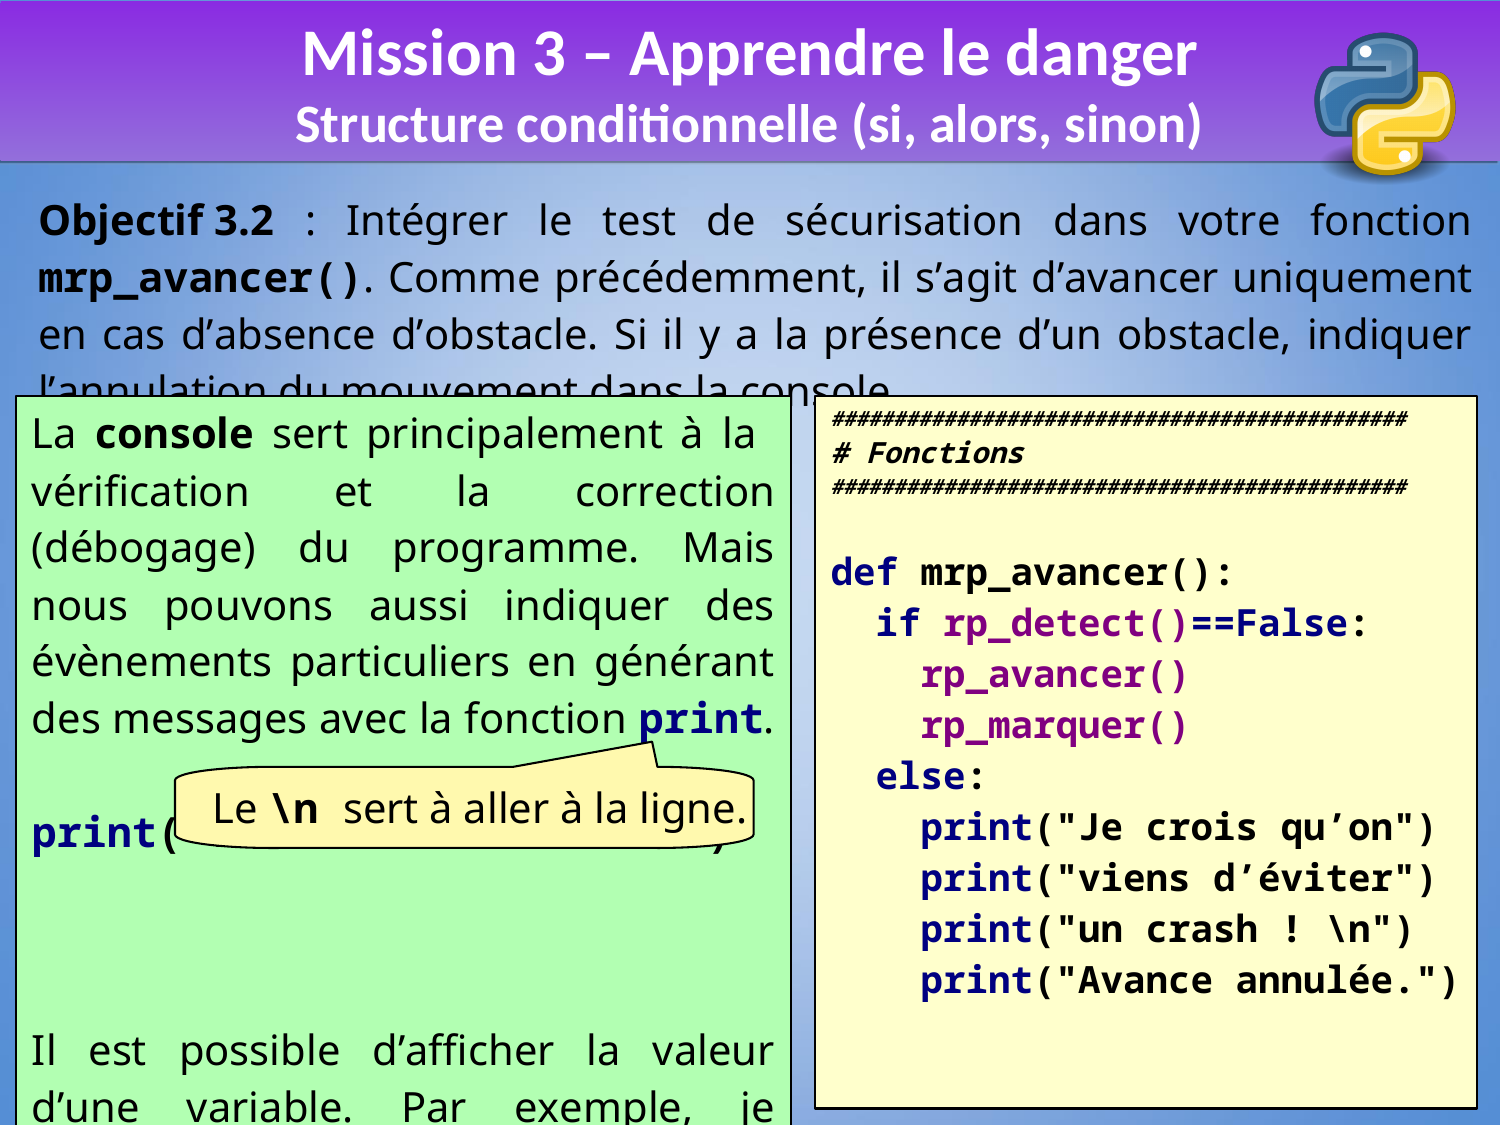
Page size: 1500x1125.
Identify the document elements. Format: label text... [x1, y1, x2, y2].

text_box La console sert principalement à la vérification et la correction (débogage) du programme. Mais nous pouvons aussi indiquer des évènements particuliers en générant des messages avec la fonction print. print("Texte à afficher \n") Il est possible d’afficher la valeur d’une variable. Par exemple, je souhaite afficher la valeur de la variable nb_pas . print("Nombre de pas:",nb_pas) [16, 395, 791, 1109]
picture [496, 386, 507, 395]
picture [766, 386, 779, 395]
picture [361, 386, 372, 395]
picture [284, 386, 296, 395]
picture [595, 386, 607, 395]
text_box Le \n sert à aller à la ligne. [174, 741, 754, 848]
picture [0, 29, 1500, 1125]
text_box ############################################## # Fonctions ############################################## def mrp_avancer(): if rp_detect()==False: rp_avancer() rp_marquer() else: print("Je crois qu’on") print("viens d’éviter") print("un crash ! \n") print("Avance annulée.") [814, 395, 1477, 1109]
picture [545, 386, 557, 395]
picture [112, 386, 124, 395]
picture [222, 386, 235, 395]
picture [482, 386, 493, 395]
picture [347, 386, 358, 395]
picture [385, 386, 398, 395]
picture [249, 386, 261, 395]
picture [86, 386, 98, 395]
picture [520, 386, 532, 393]
text_box Mission 3 – Apprendre le danger Structure conditionnelle (si, alors, sinon) [0, 1, 1500, 161]
picture [458, 386, 470, 393]
picture [645, 386, 657, 395]
text_box Objectif 3.2 : Intégrer le test de sécurisation dans votre fonction mrp_avancer(). Comme précédemment, il s’agit d’avancer uniquement en cas d’absence d’obstacle. Si il y a la présence d’un obstacle, indiquer l’annulation du mouvement dans la console. [23, 183, 1489, 365]
